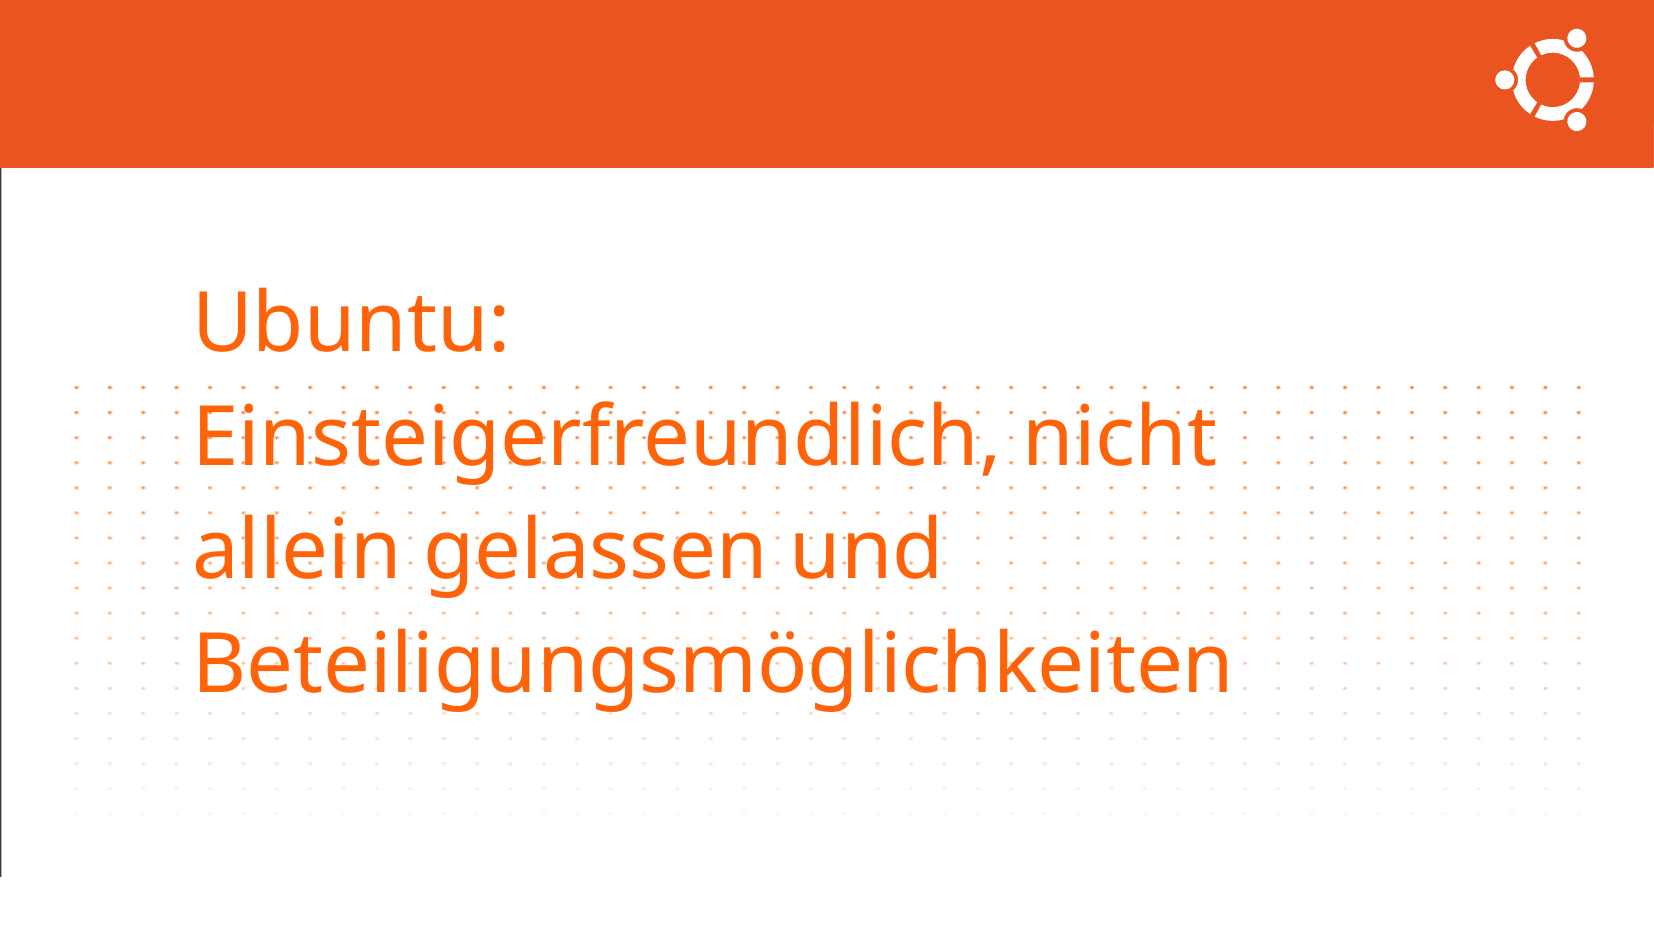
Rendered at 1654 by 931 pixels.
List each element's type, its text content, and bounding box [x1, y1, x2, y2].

picture [0, 0, 1654, 877]
text_box Ubuntu: Einsteigerfreundlich, nicht allein gelassen und Beteiligungsmöglichkeiten Torsten Franz. Januar 2023. [177, 255, 1448, 878]
